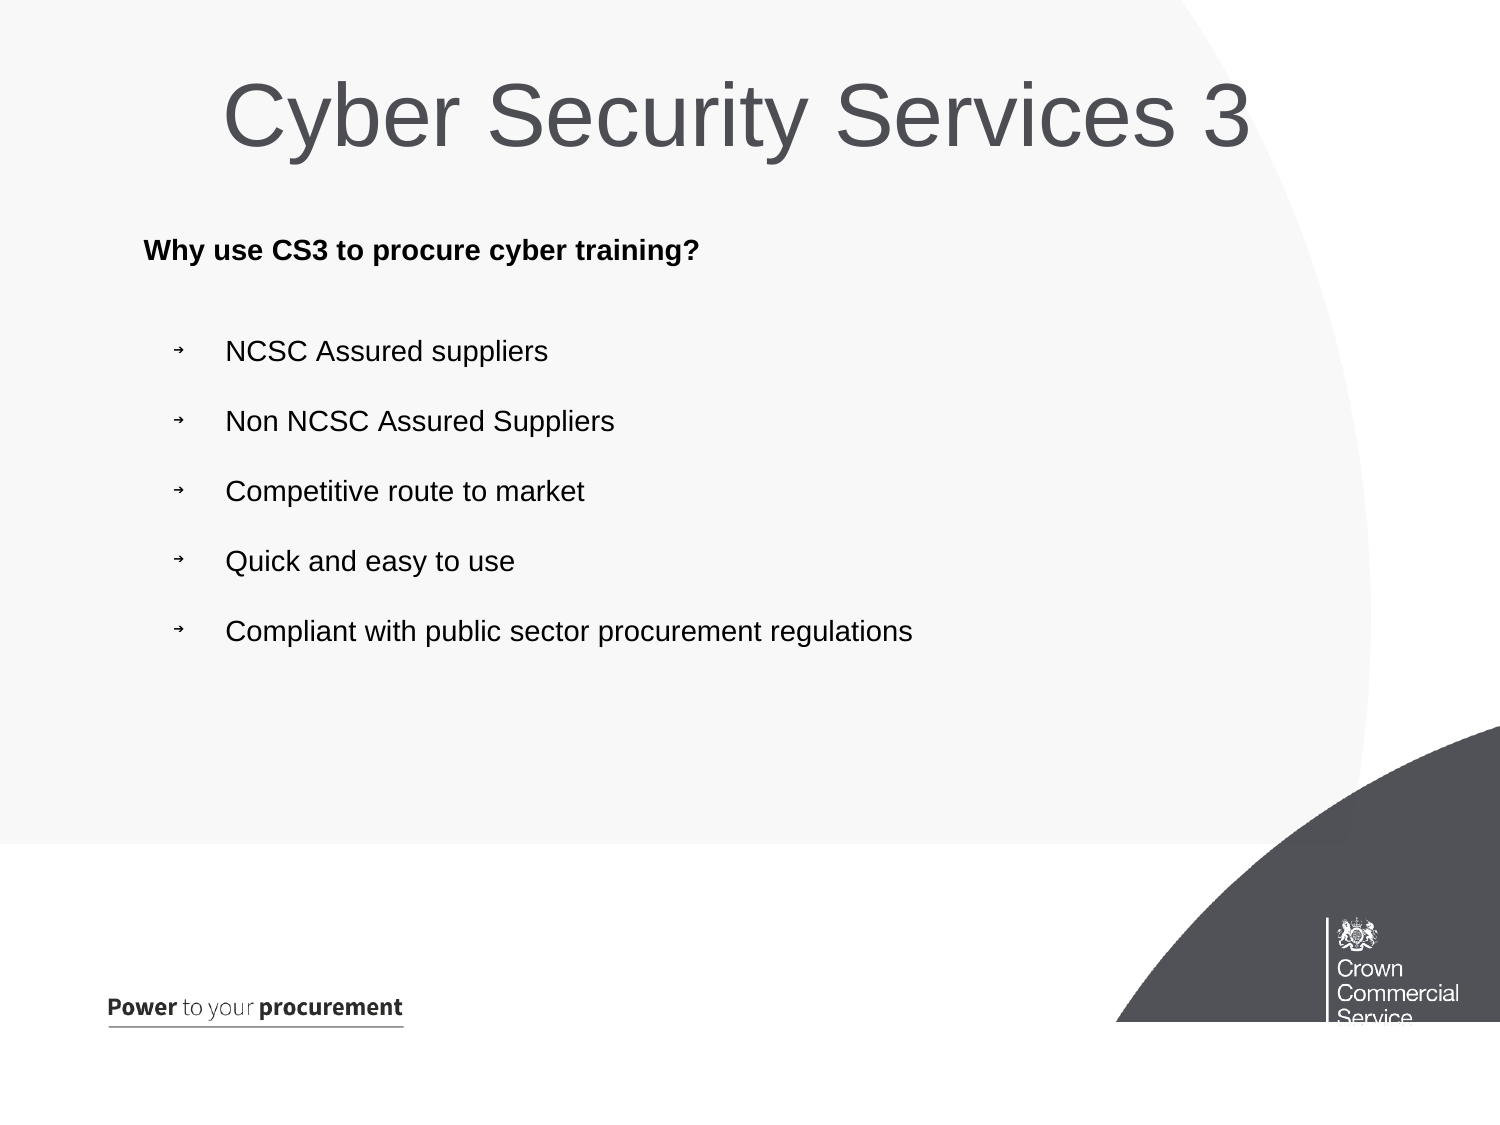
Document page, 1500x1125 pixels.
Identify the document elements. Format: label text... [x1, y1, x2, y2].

text_box NCSC Assured suppliers Non NCSC Assured Suppliers Competitive route to market Quick and easy to use Compliant with public sector procurement regulations [112, 282, 1316, 631]
title Cyber Security Services 3 [77, 49, 1423, 188]
text_box Why use CS3 to procure cyber training? [128, 216, 1332, 283]
